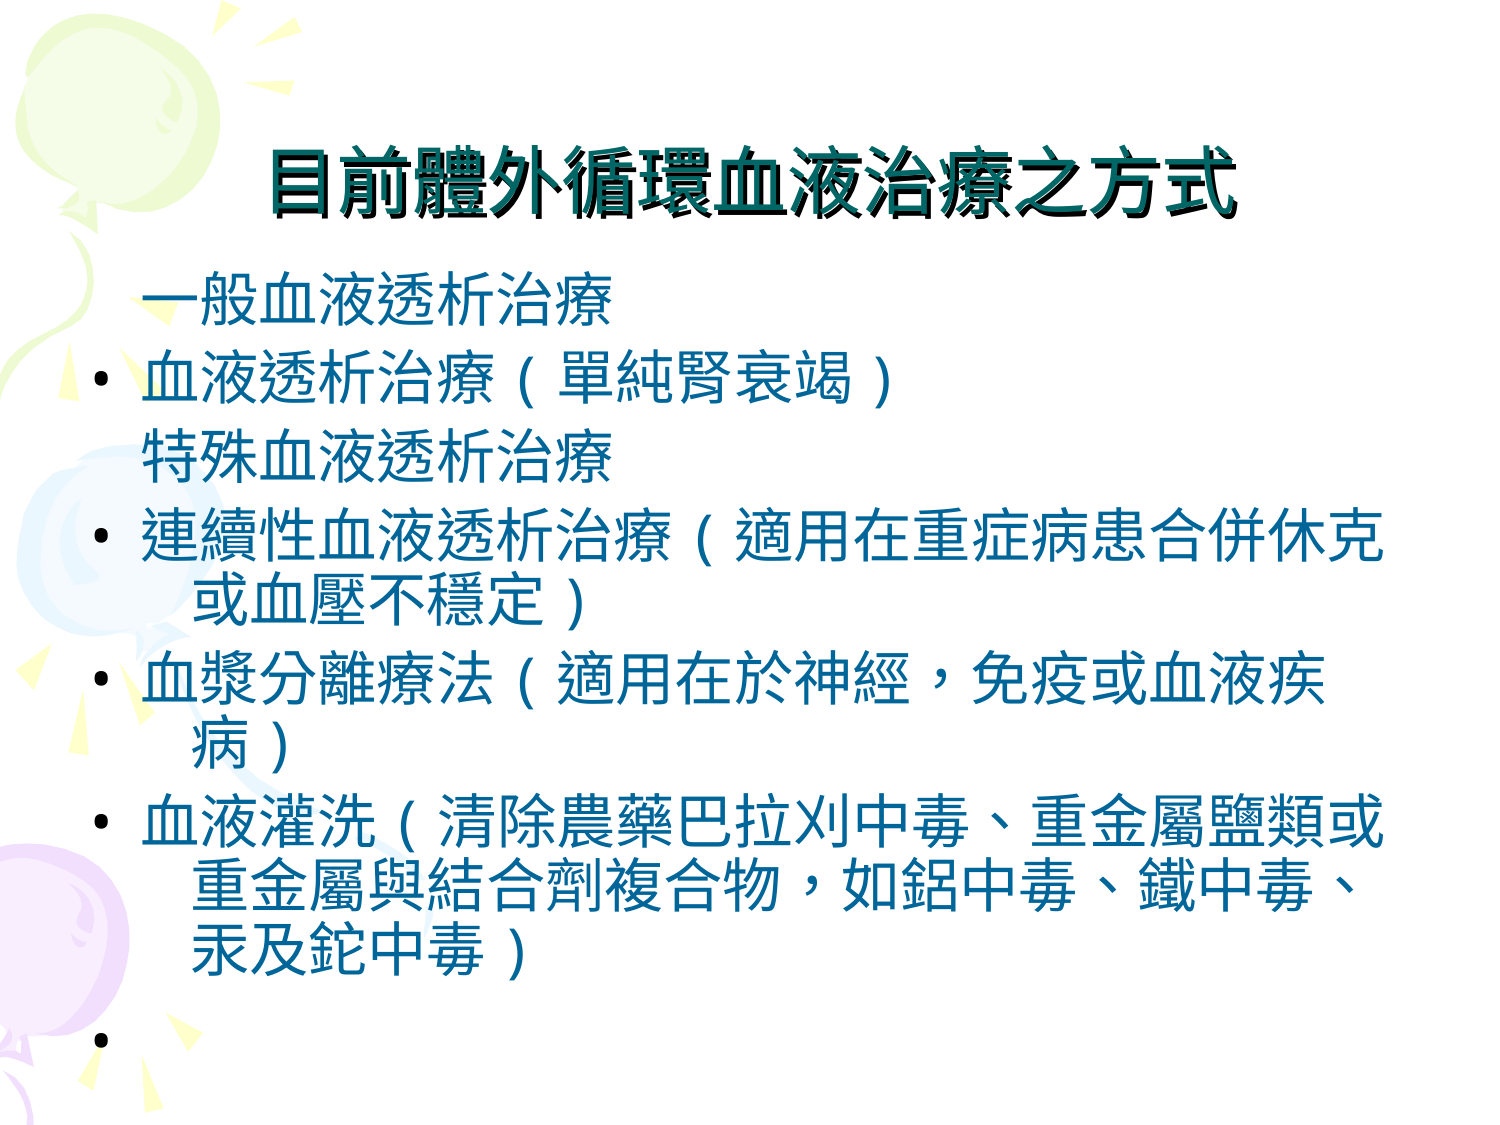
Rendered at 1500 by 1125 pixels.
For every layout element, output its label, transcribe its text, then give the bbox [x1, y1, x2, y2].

list 一般血液透析治療 血液透析治療(單純腎衰竭) 特殊血液透析治療 連續性血液透析治療(適用在重症病患合併休克或血壓不穩定) 血漿分離療法(適用在於神經，免疫或血液疾病) 血液灌洗(清除農藥巴拉刈中毒、重金屬鹽類或重金屬與結合劑複合物，如鋁中毒、鐵中毒、汞及鉈中毒) [75, 262, 1426, 994]
title 目前體外循環血液治療之方式 [72, 16, 1426, 233]
